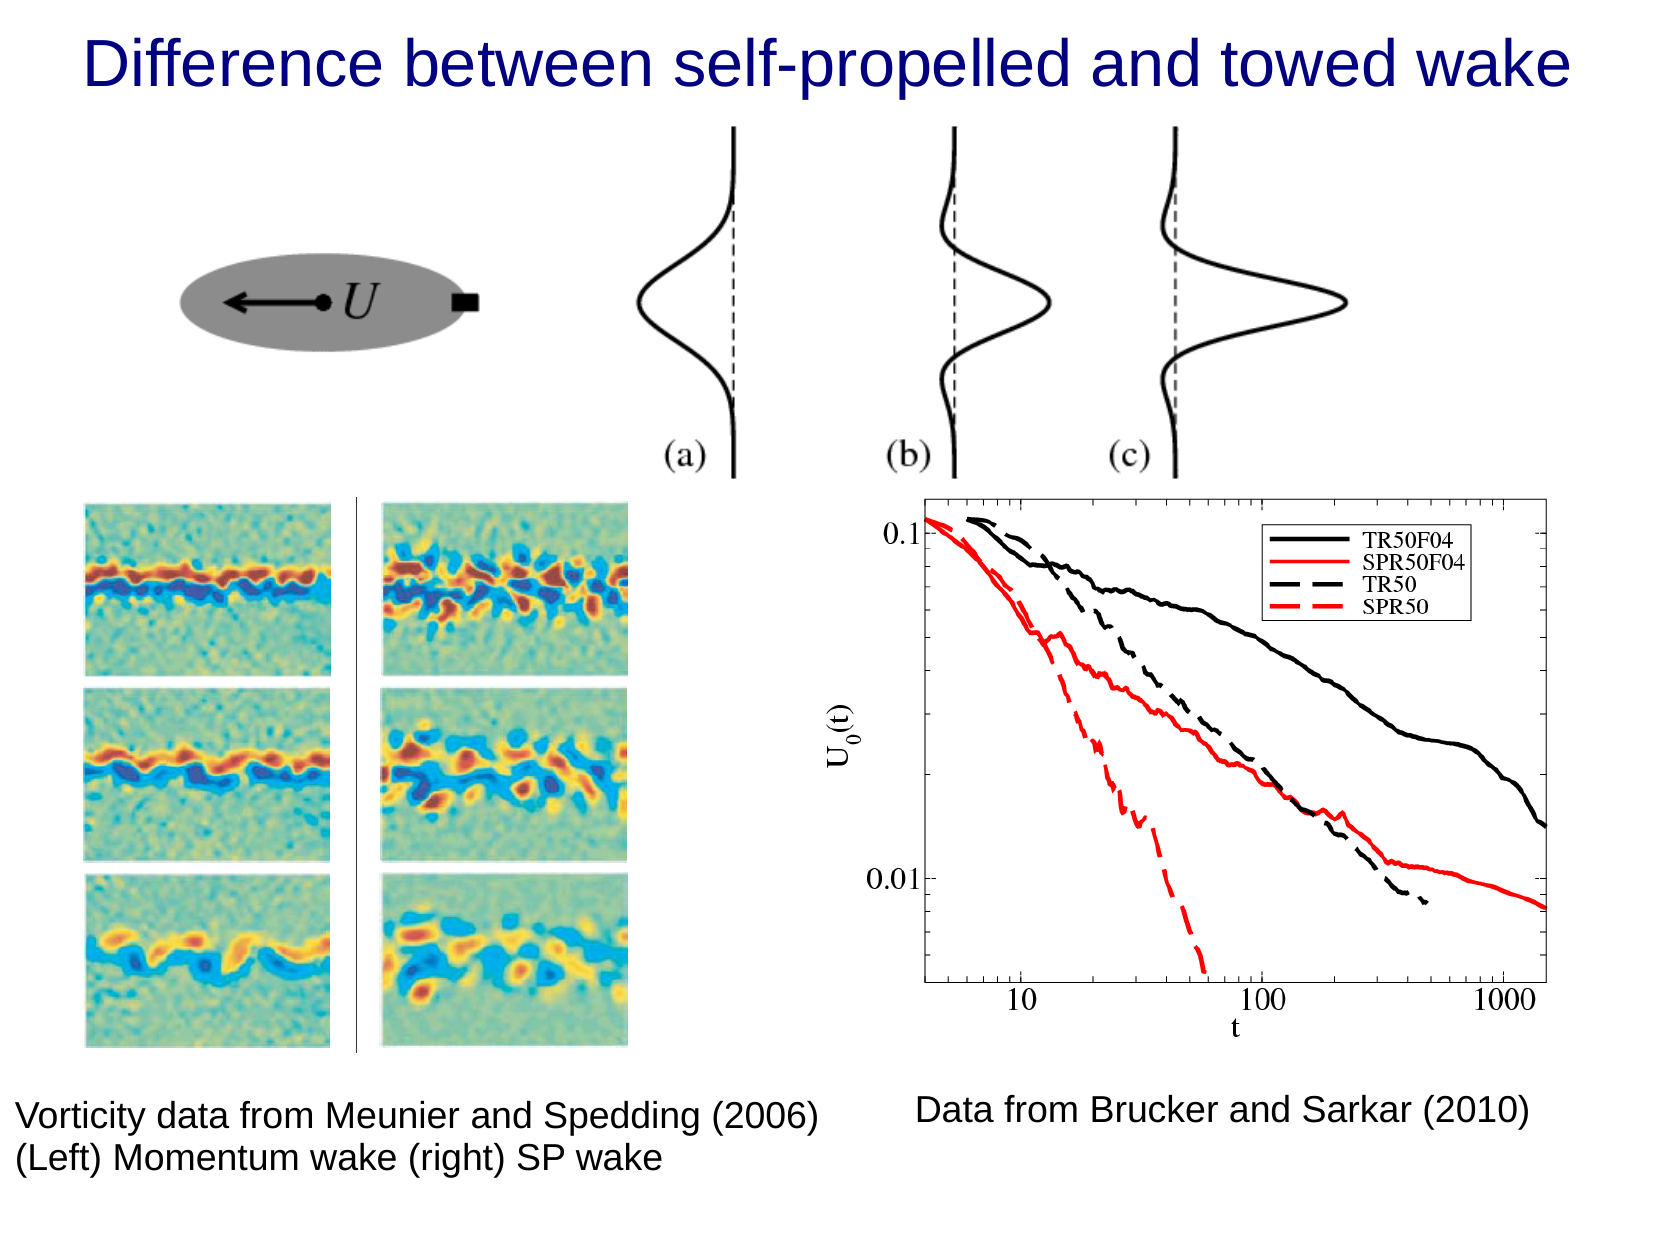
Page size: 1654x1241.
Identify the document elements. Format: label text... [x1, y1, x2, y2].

text_box Vorticity data from Meunier and Spedding (2006) (Left) Momentum wake (right) SP wake [0, 1087, 863, 1187]
title Difference between self-propelled and towed wake [82, 7, 1613, 120]
picture [825, 497, 1549, 1038]
text_box Data from Brucker and Sarkar (2010) [900, 1081, 1593, 1181]
picture [178, 122, 1351, 482]
picture [76, 497, 638, 1053]
